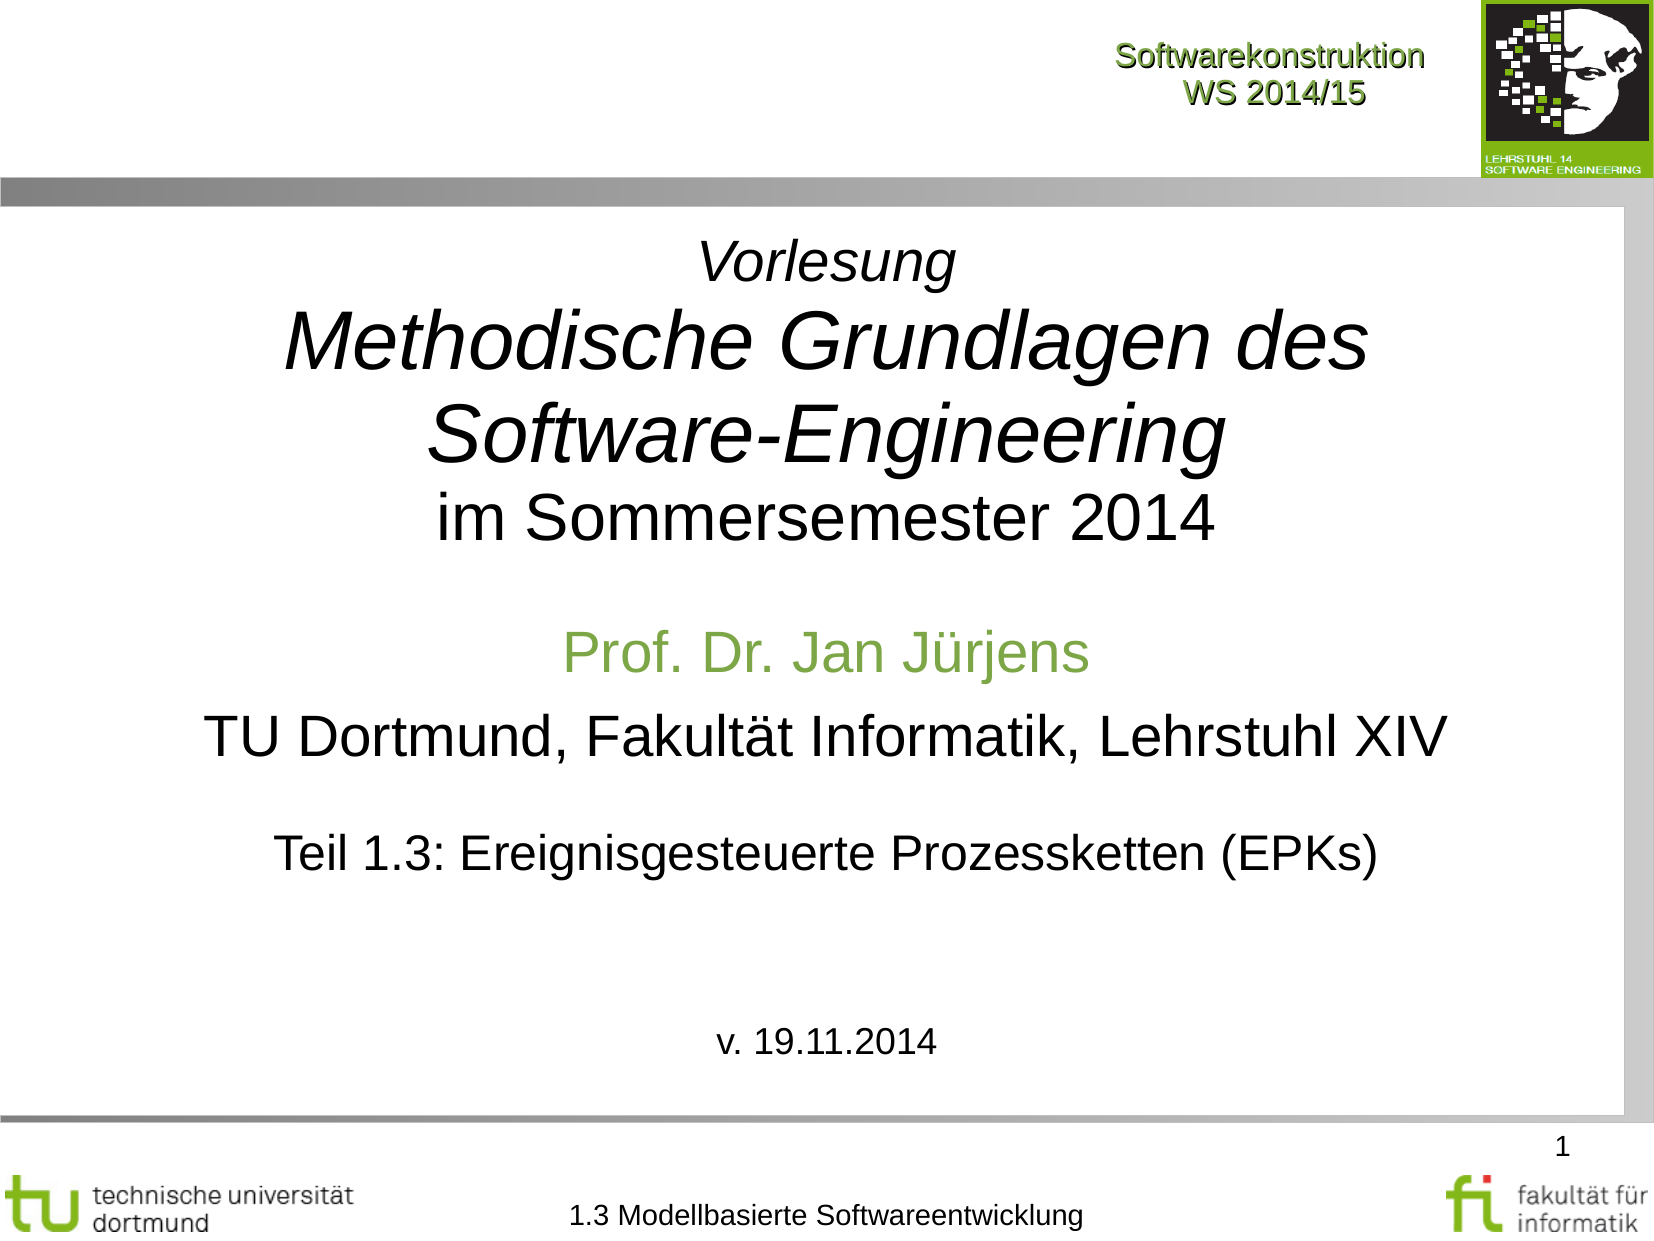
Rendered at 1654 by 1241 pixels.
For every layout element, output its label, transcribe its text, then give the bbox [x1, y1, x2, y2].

picture [5, 1175, 354, 1232]
subtitle Vorlesung Methodische Grundlagen des Software-Engineering im Sommersemester 2014 Prof. Dr. Jan Jürjens TU Dortmund, Fakultät Informatik, Lehrstuhl XIV Teil 1.3: Ereignisgesteuerte Prozessketten (EPKs) v. 19.11.2014 [29, 227, 1625, 1064]
picture [1481, 0, 1654, 178]
picture [1446, 1175, 1648, 1232]
